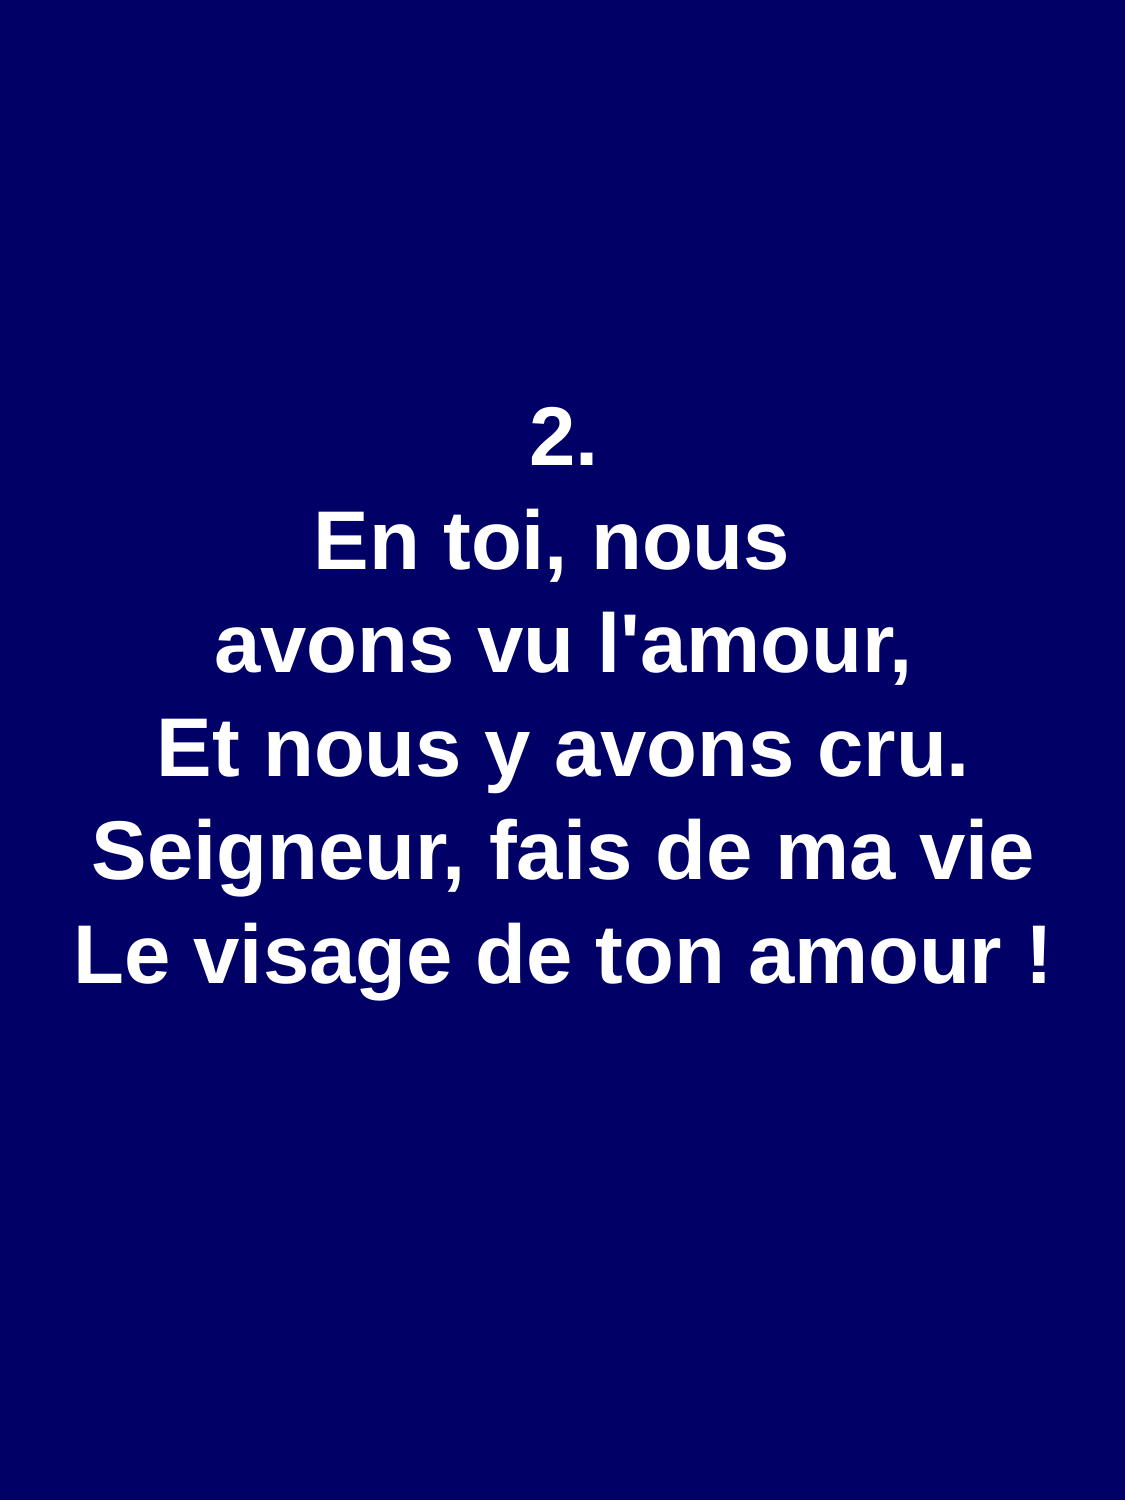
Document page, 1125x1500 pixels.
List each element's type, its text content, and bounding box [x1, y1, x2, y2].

text_box 2. En toi, nous avons vu l'amour, Et nous y avons cru. Seigneur, fais de ma vie Le visage de ton amour ! [17, 284, 1111, 1158]
